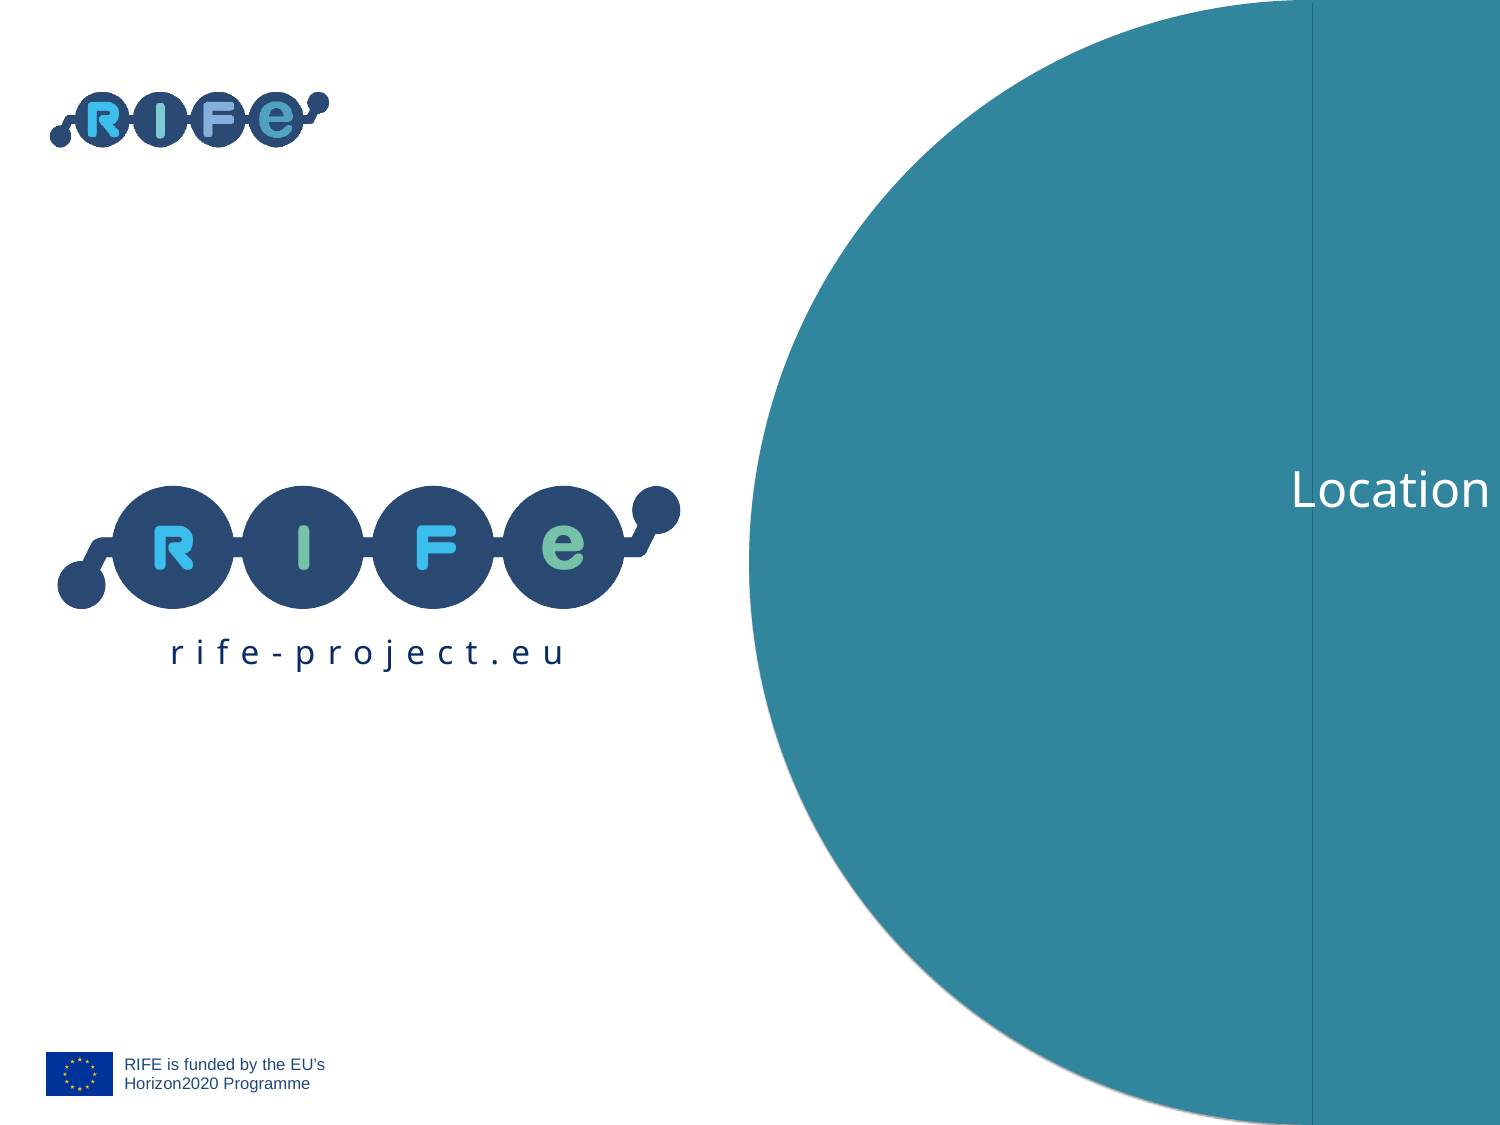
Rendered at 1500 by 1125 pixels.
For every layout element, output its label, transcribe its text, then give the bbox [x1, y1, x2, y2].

text_box Location [460, 450, 1500, 564]
picture [0, 347, 791, 736]
picture [0, 29, 382, 204]
picture [46, 1052, 113, 1096]
